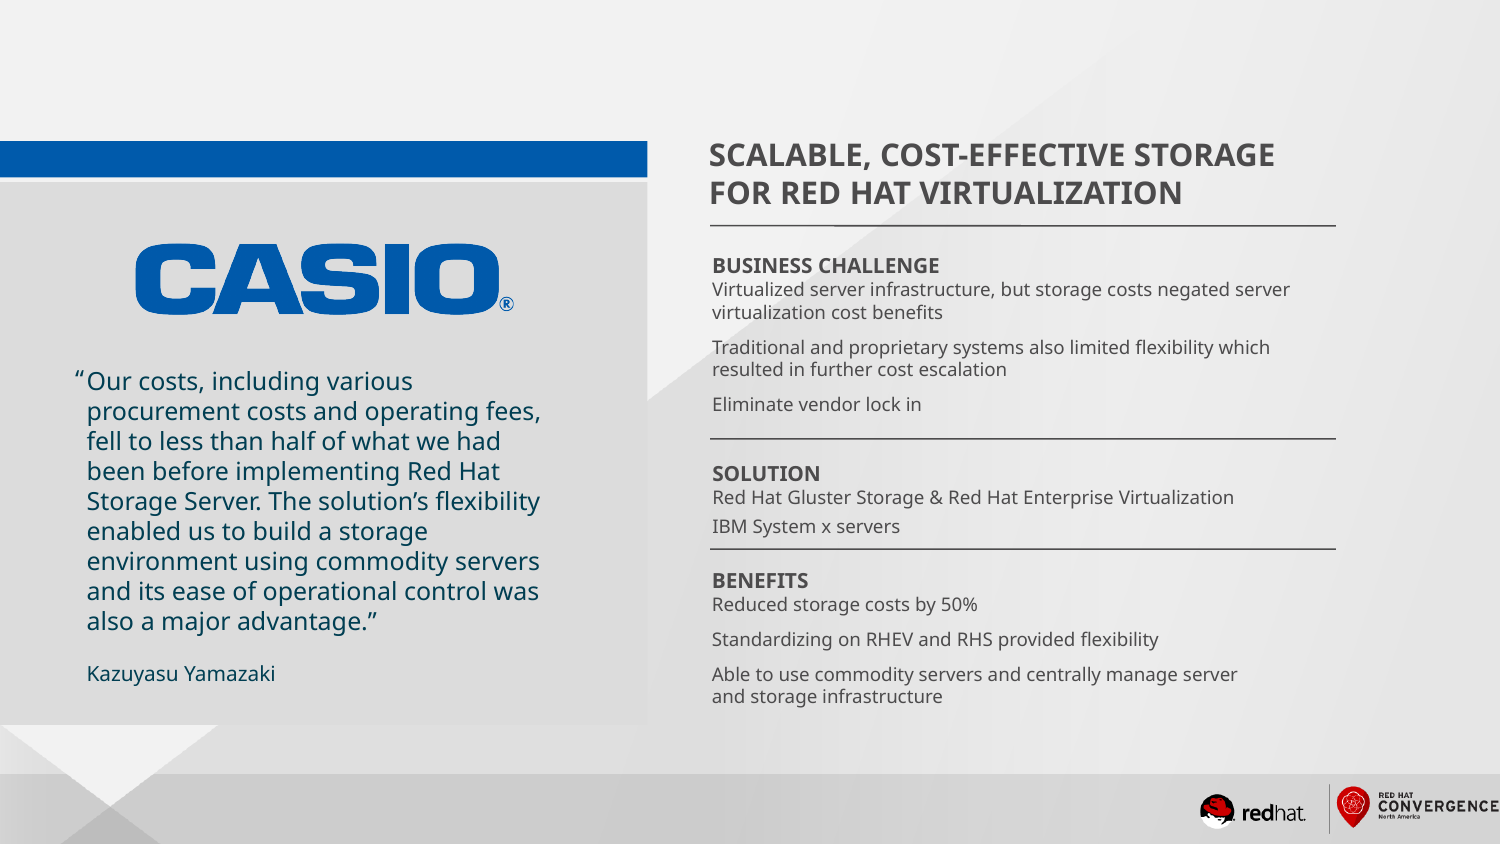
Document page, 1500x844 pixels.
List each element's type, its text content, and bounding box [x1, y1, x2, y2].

text_box Our costs, including various procurement costs and operating fees, fell to less than half of what we had been before implementing Red Hat Storage Server. The solution’s flexibility enabled us to build a storage environment using commodity servers and its ease of operational control was also a major advantage.” Kazuyasu Yamazaki [77, 361, 573, 661]
text_box BUSINESS CHALLENGE Virtualized server infrastructure, but storage costs negated server virtualization cost benefits Traditional and proprietary systems also limited flexibility which resulted in further cost escalation Eliminate vendor lock in [703, 248, 1326, 416]
text_box BENEFITS Reduced storage costs by 50% Standardizing on RHEV and RHS provided flexibility Able to use commodity servers and centrally manage server and storage infrastructure [702, 563, 1273, 801]
text_box [0, 141, 648, 178]
text_box SOLUTION Red Hat Gluster Storage & Red Hat Enterprise Virtualization IBM System x servers [703, 456, 1371, 534]
picture [94, 375, 101, 384]
text_box [0, 182, 648, 725]
picture [0, 0, 1500, 844]
text_box “ [75, 370, 104, 406]
text_box SCALABLE, COST-EFFECTIVE STORAGE FOR RED HAT VIRTUALIZATION [699, 130, 1326, 222]
